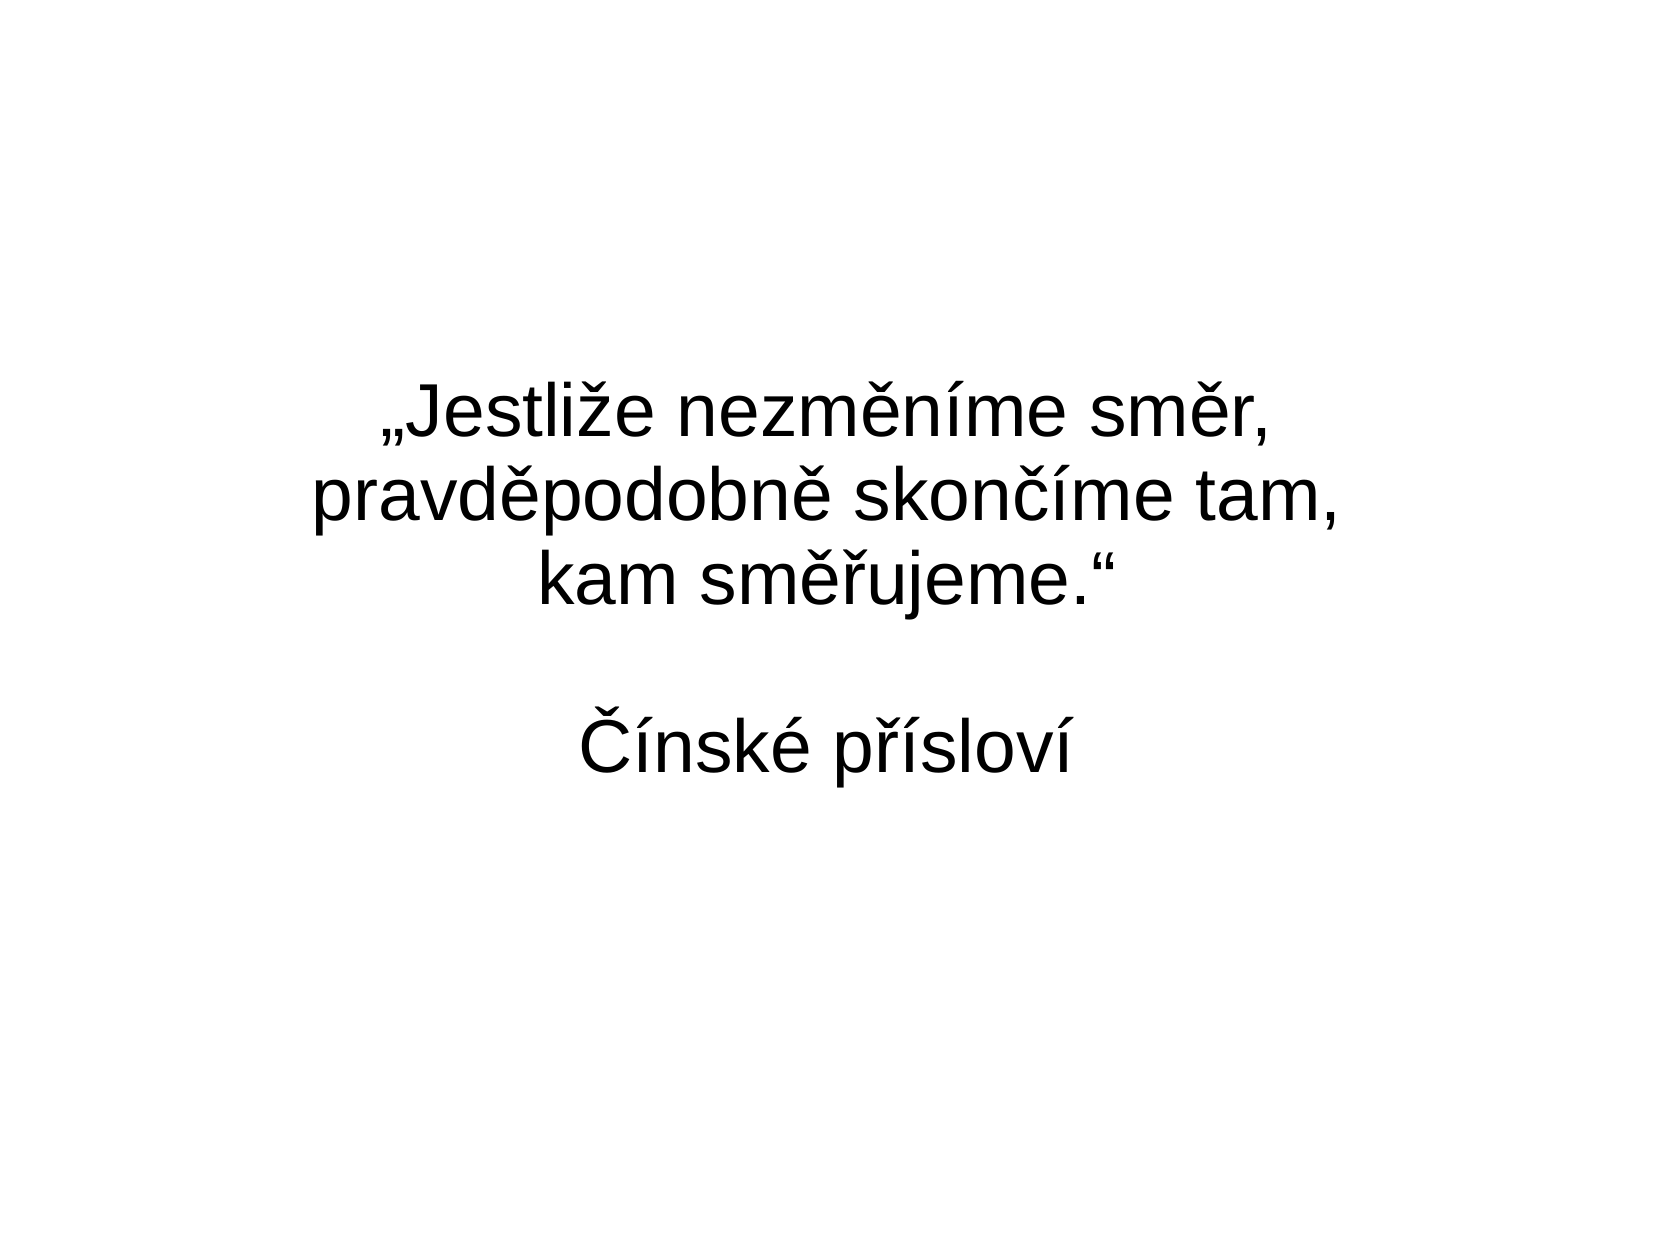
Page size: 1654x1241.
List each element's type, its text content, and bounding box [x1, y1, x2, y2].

title „Jestliže nezměníme směr, pravděpodobně skončíme tam, kam směřujeme.“ Čínské přísloví [82, 271, 1571, 886]
